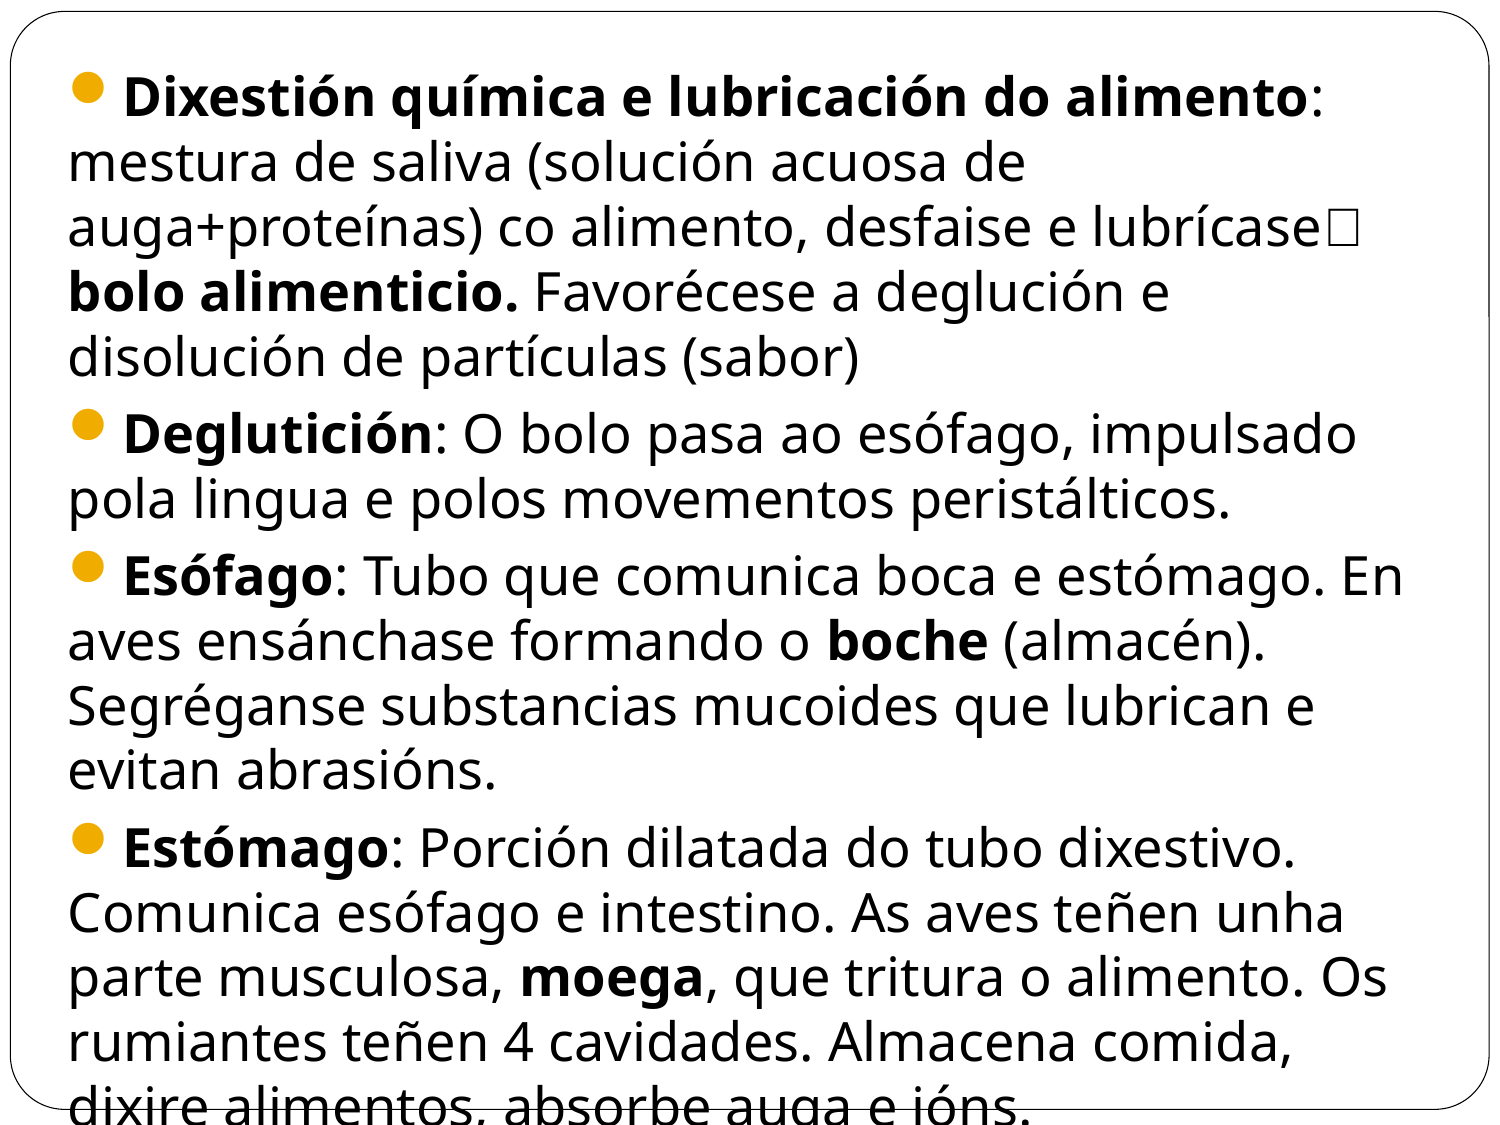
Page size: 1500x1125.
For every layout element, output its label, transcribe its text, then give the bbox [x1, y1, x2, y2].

text_box Dixestión química e lubricación do alimento: mestura de saliva (solución acuosa de auga+proteínas) co alimento, desfaise e lubrícase bolo alimenticio. Favorécese a deglución e disolución de partículas (sabor) Deglutición: O bolo pasa ao esófago, impulsado pola lingua e polos movementos peristálticos. Esófago: Tubo que comunica boca e estómago. En aves ensánchase formando o boche (almacén). Segréganse substancias mucoides que lubrican e evitan abrasións. Estómago: Porción dilatada do tubo dixestivo. Comunica esófago e intestino. As aves teñen unha parte musculosa, moega, que tritura o alimento. Os rumiantes teñen 4 cavidades. Almacena comida, dixire alimentos, absorbe auga e ións. [53, 54, 1426, 988]
